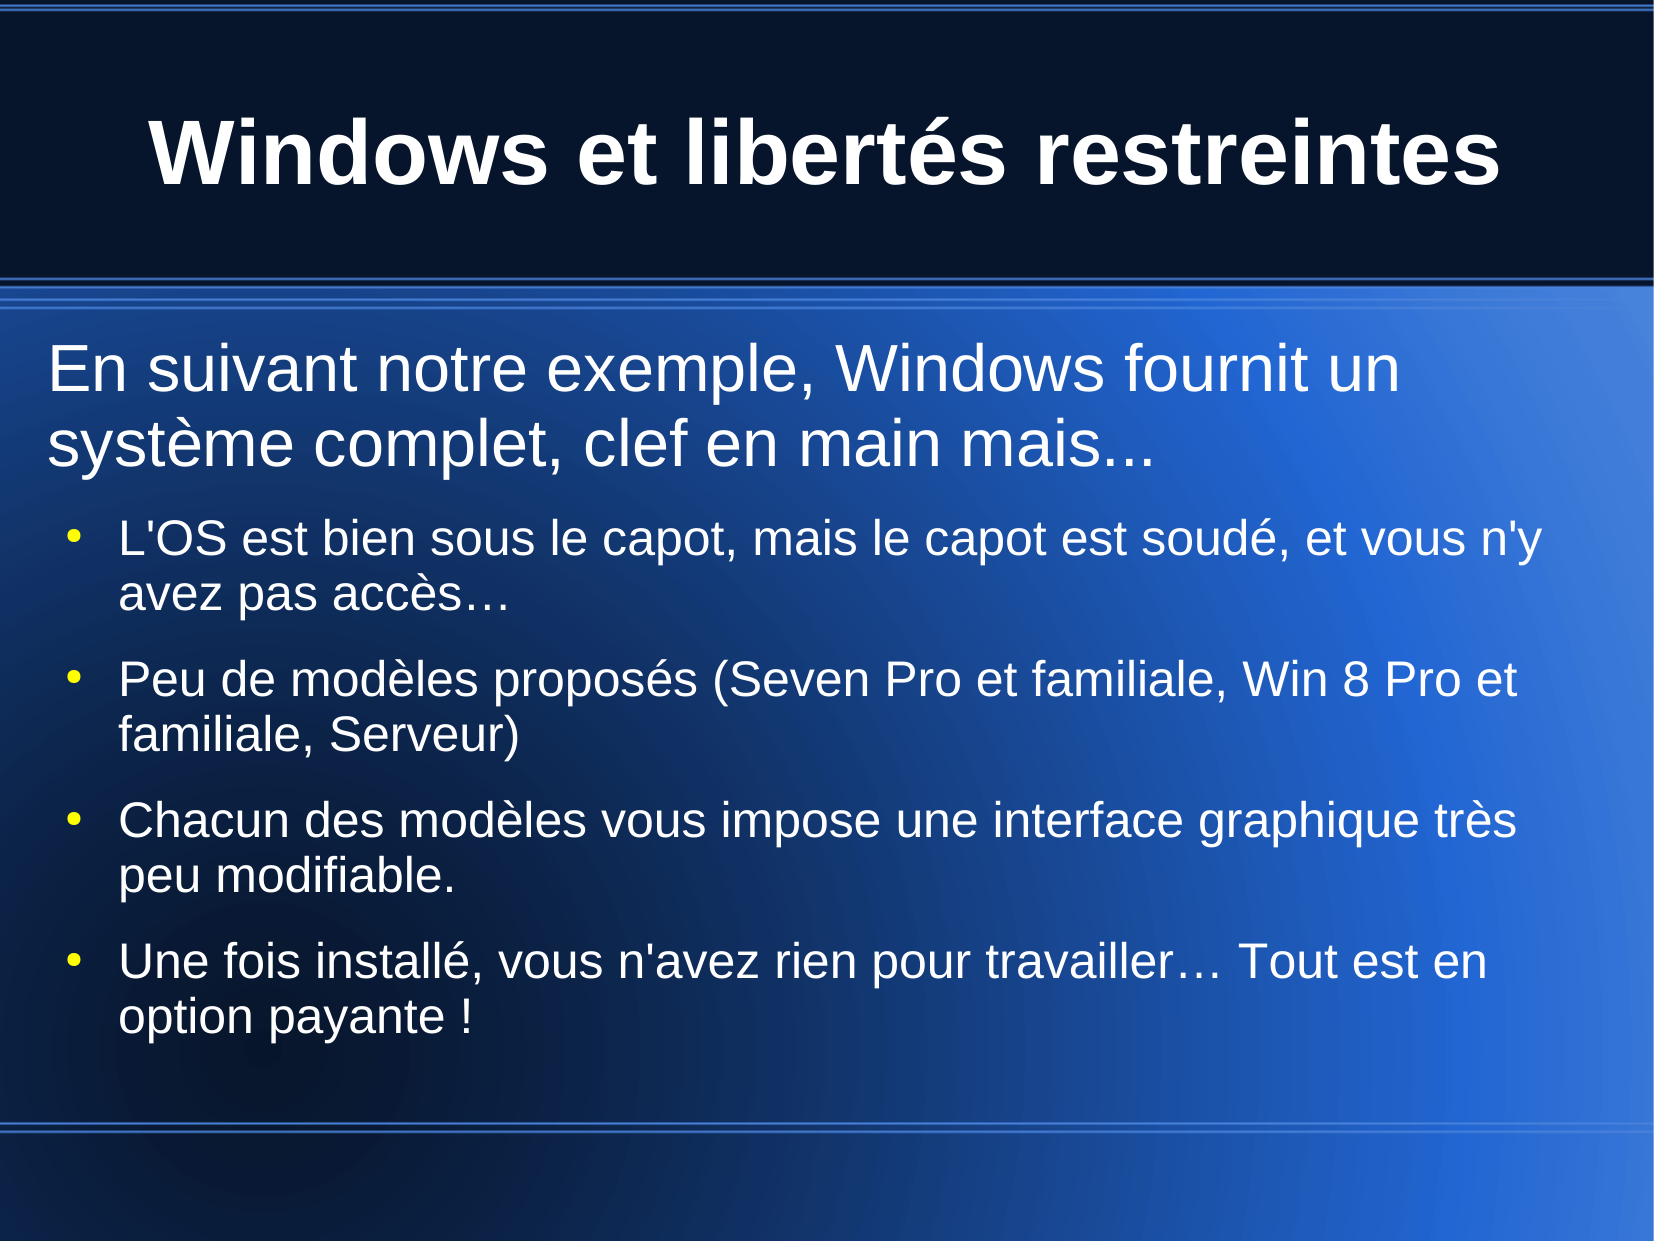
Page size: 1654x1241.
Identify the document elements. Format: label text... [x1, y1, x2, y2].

picture [0, 0, 1654, 1241]
title Windows et libertés restreintes [82, 49, 1571, 257]
list En suivant notre exemple, Windows fournit un système complet, clef en main mais... L'OS est bien sous le capot, mais le capot est soudé, et vous n'y avez pas accès… Peu de modèles proposés (Seven Pro et familiale, Win 8 Pro et familiale, Serveur) Chacun des modèles vous impose une interface graphique très peu modifiable. Une fois installé, vous n'avez rien pour travailler… Tout est en option payante ! [47, 330, 1607, 1111]
